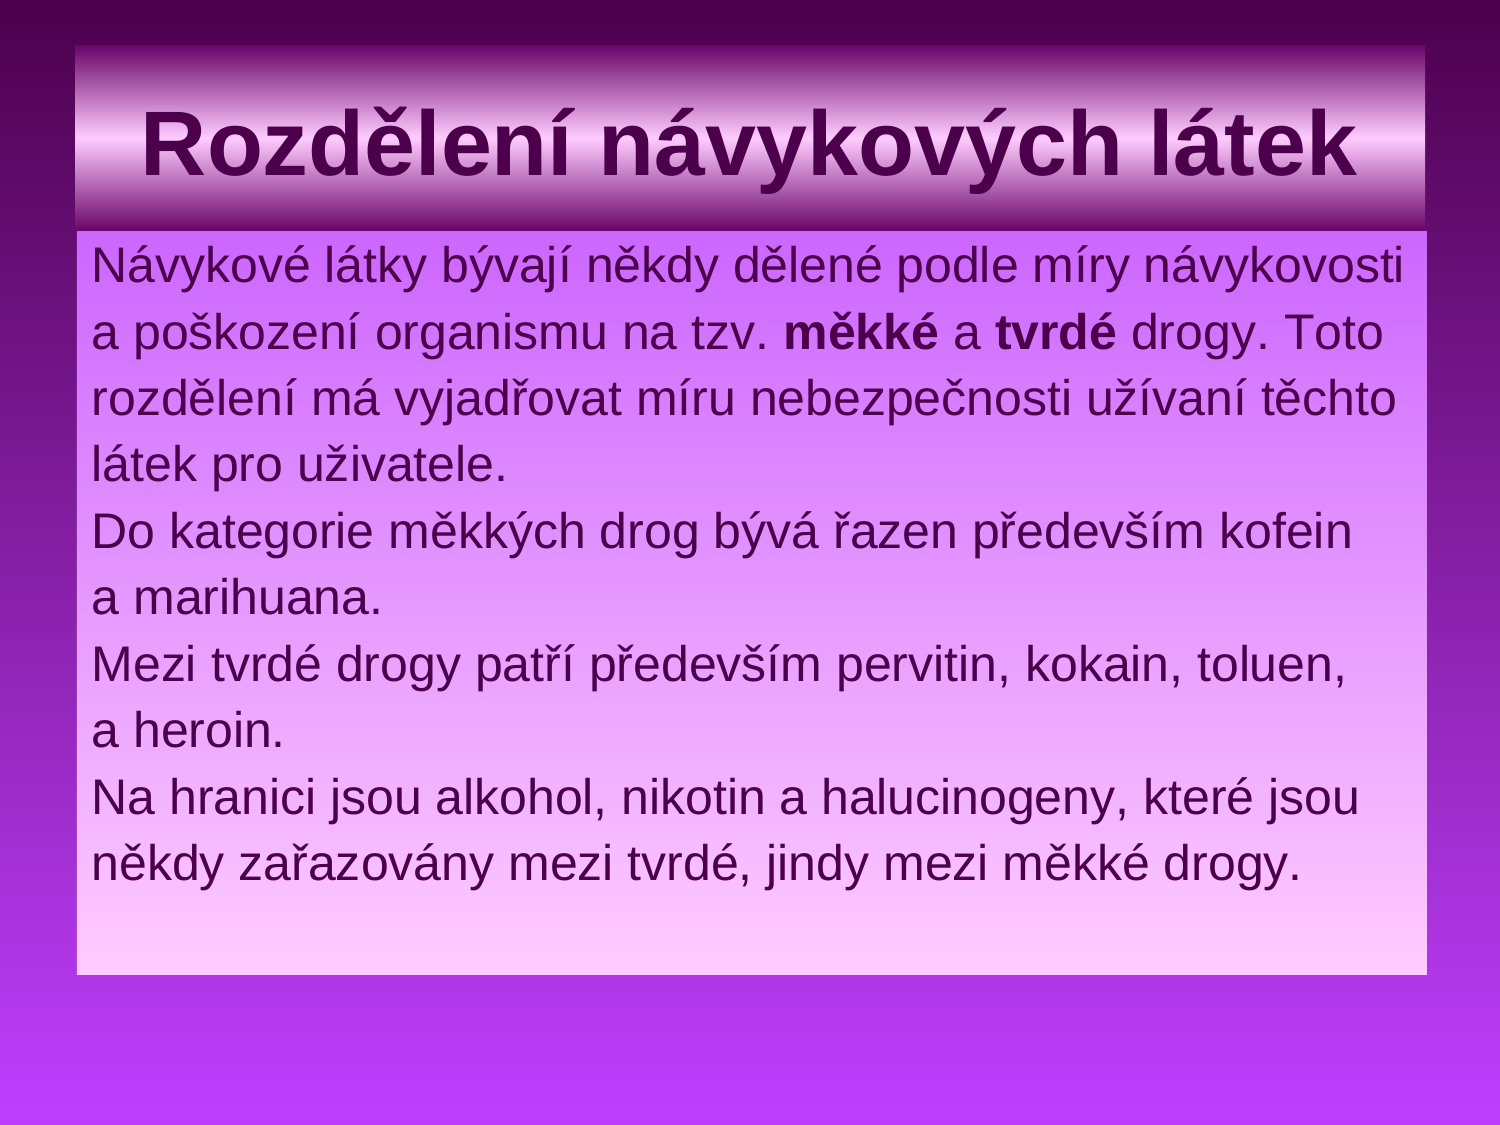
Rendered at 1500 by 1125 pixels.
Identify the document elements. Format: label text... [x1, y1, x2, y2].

list Návykové látky bývají někdy dělené podle míry návykovosti a poškození organismu na tzv. měkké a tvrdé drogy. Toto rozdělení má vyjadřovat míru nebezpečnosti užívaní těchto látek pro uživatele. Do kategorie měkkých drog bývá řazen především kofein a marihuana. Mezi tvrdé drogy patří především pervitin, kokain, toluen, a heroin. Na hranici jsou alkohol, nikotin a halucinogeny, které jsou někdy zařazovány mezi tvrdé, jindy mezi měkké drogy. [76, 231, 1427, 975]
title Rozdělení návykových látek [75, 45, 1426, 233]
